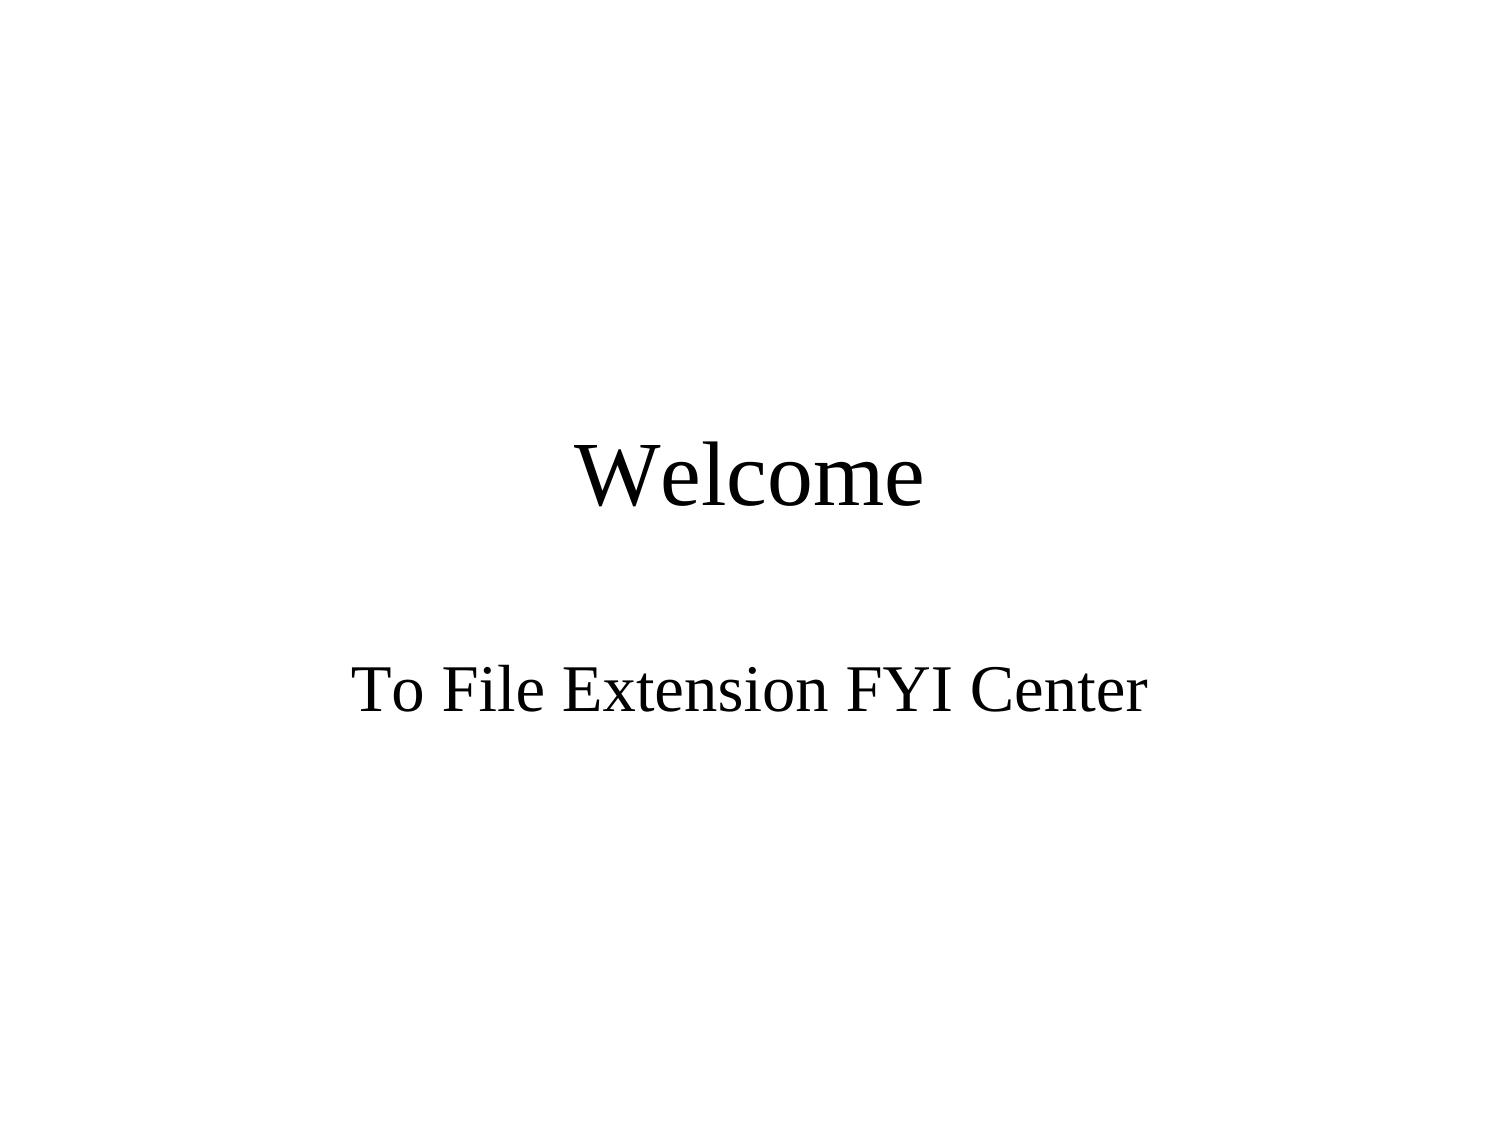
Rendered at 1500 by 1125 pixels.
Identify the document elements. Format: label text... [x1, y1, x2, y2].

subtitle To File Extension FYI Center [225, 637, 1276, 925]
title Welcome [112, 375, 1388, 563]
